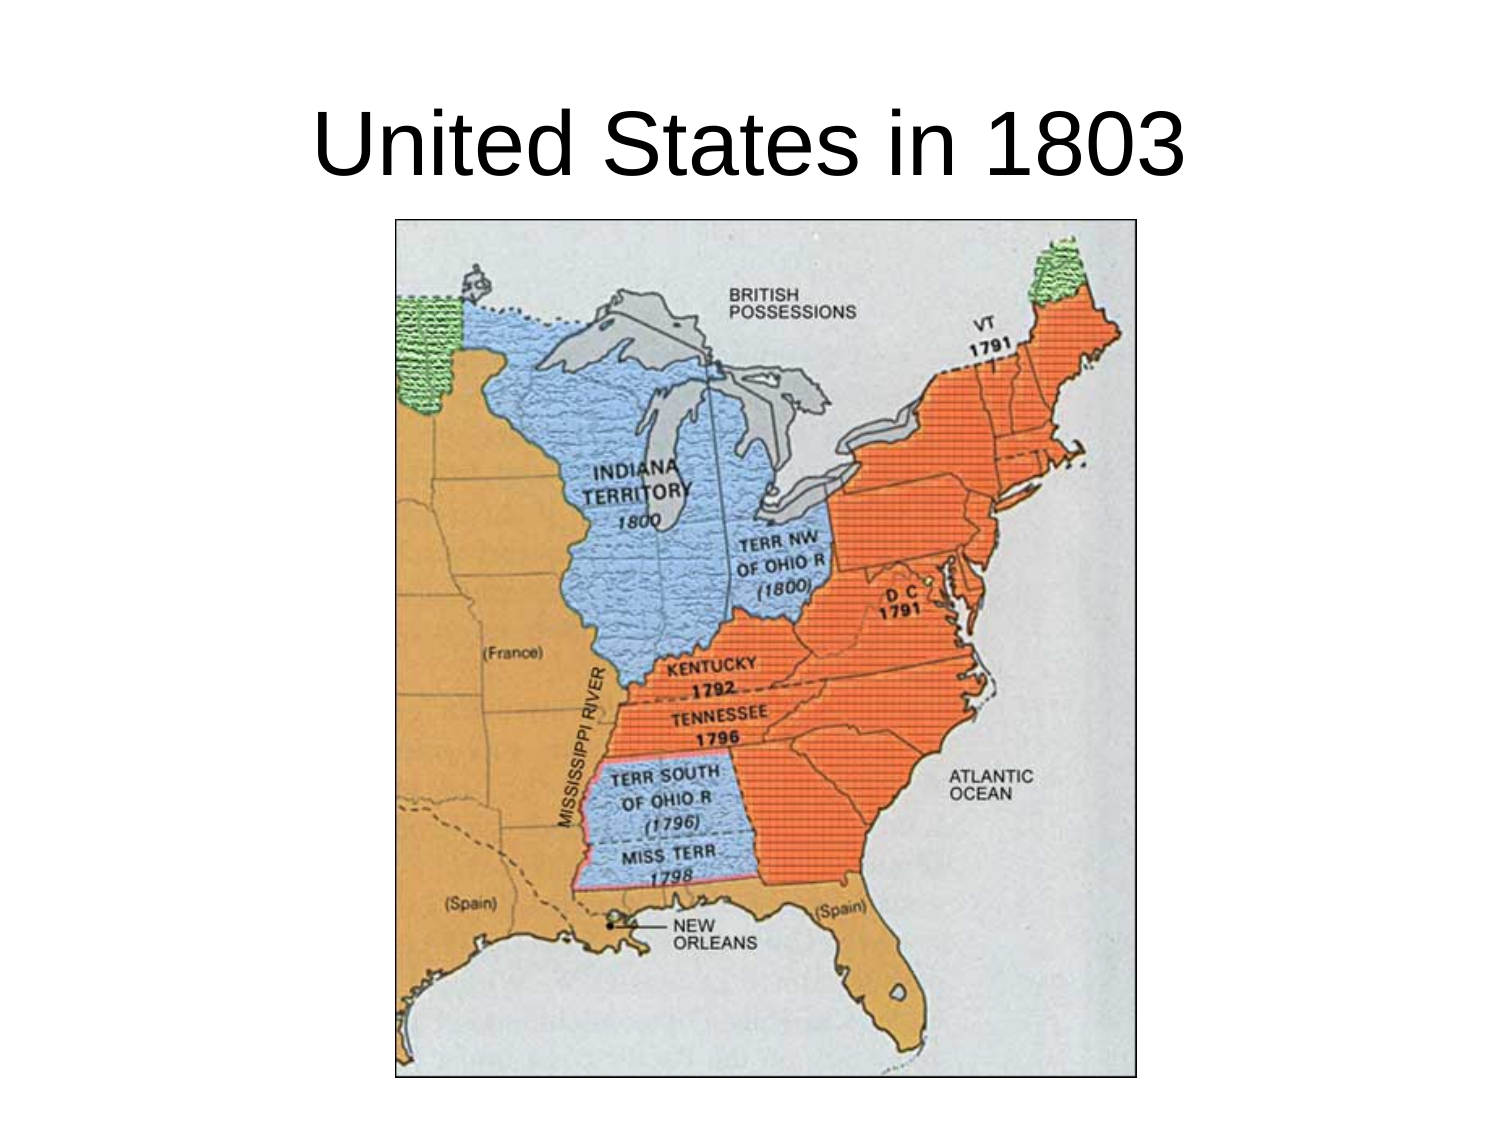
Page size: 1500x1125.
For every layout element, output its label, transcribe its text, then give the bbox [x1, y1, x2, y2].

title United States in 1803 [75, 45, 1426, 233]
picture [395, 219, 1137, 1078]
